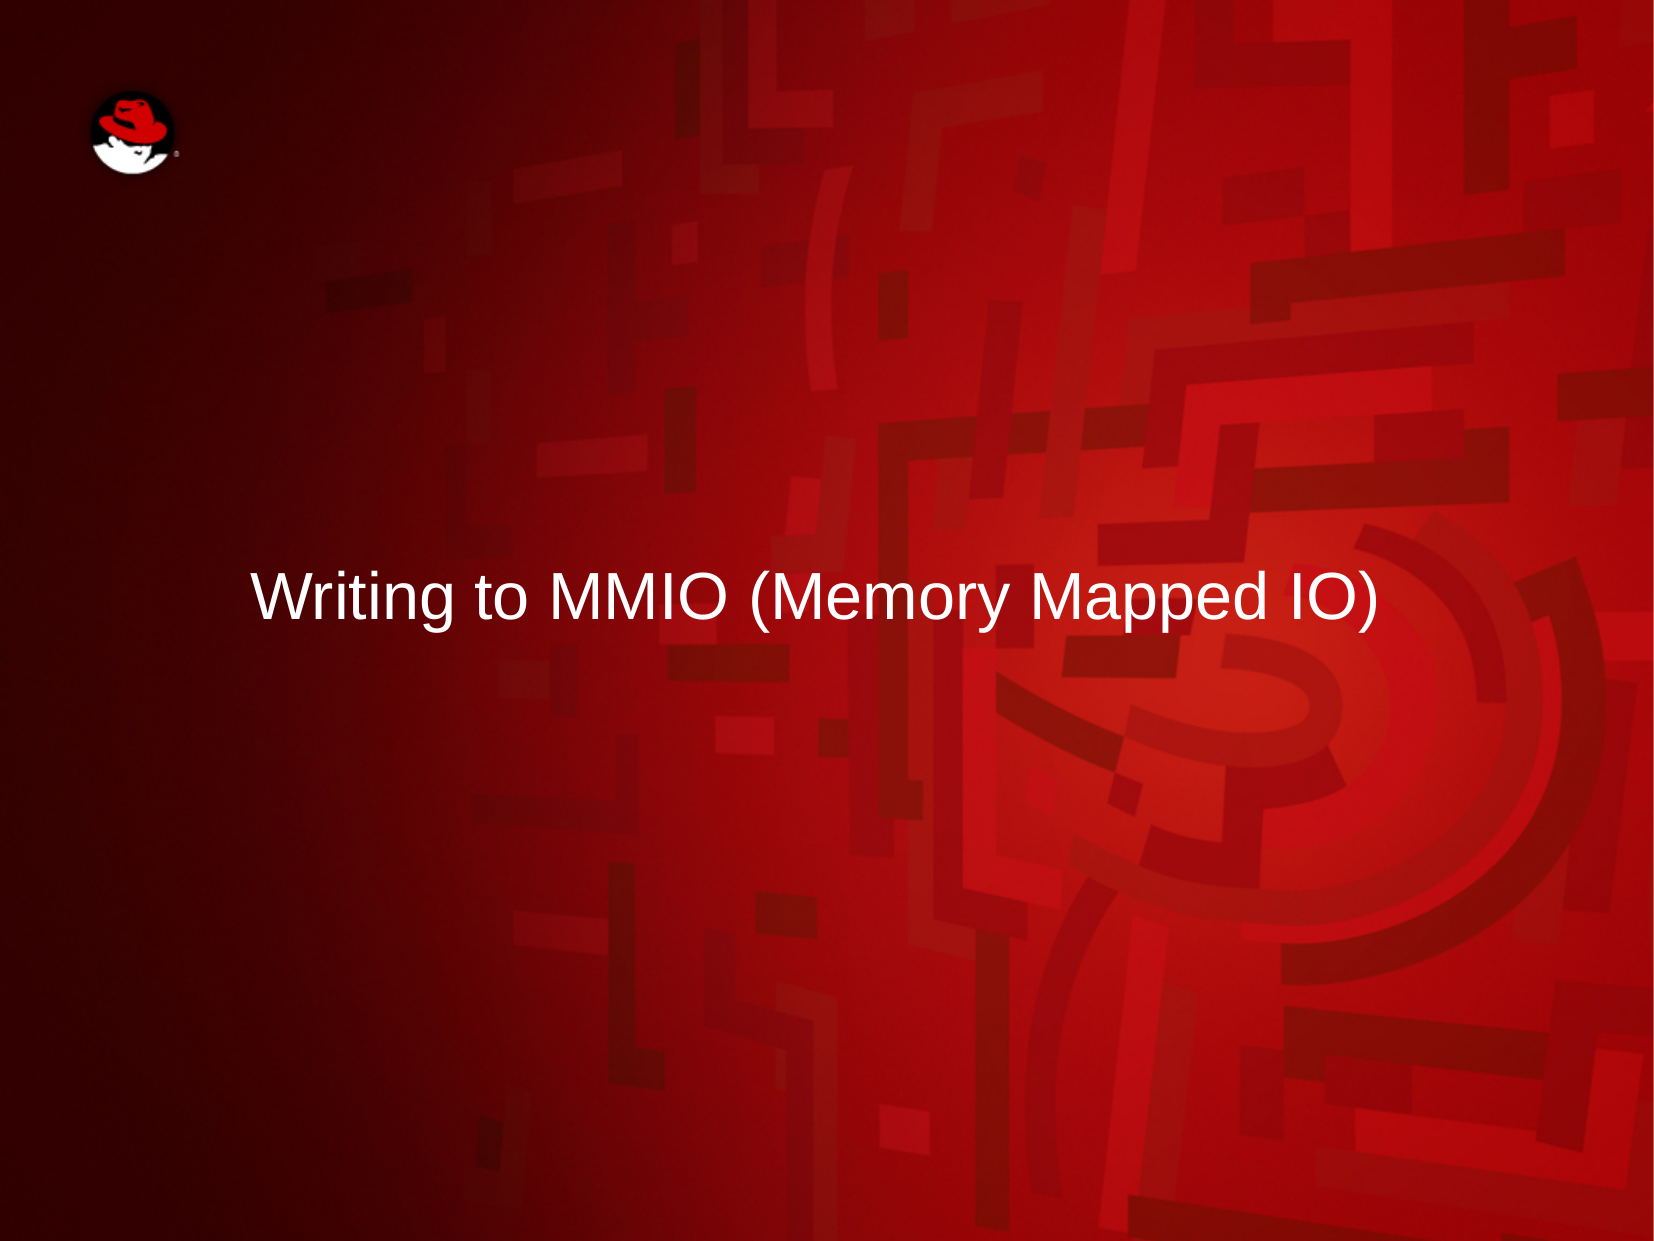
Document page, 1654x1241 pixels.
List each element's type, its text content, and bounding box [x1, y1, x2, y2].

text_box Writing to MMIO (Memory Mapped IO) [126, 551, 1506, 747]
picture [0, 0, 1654, 1241]
